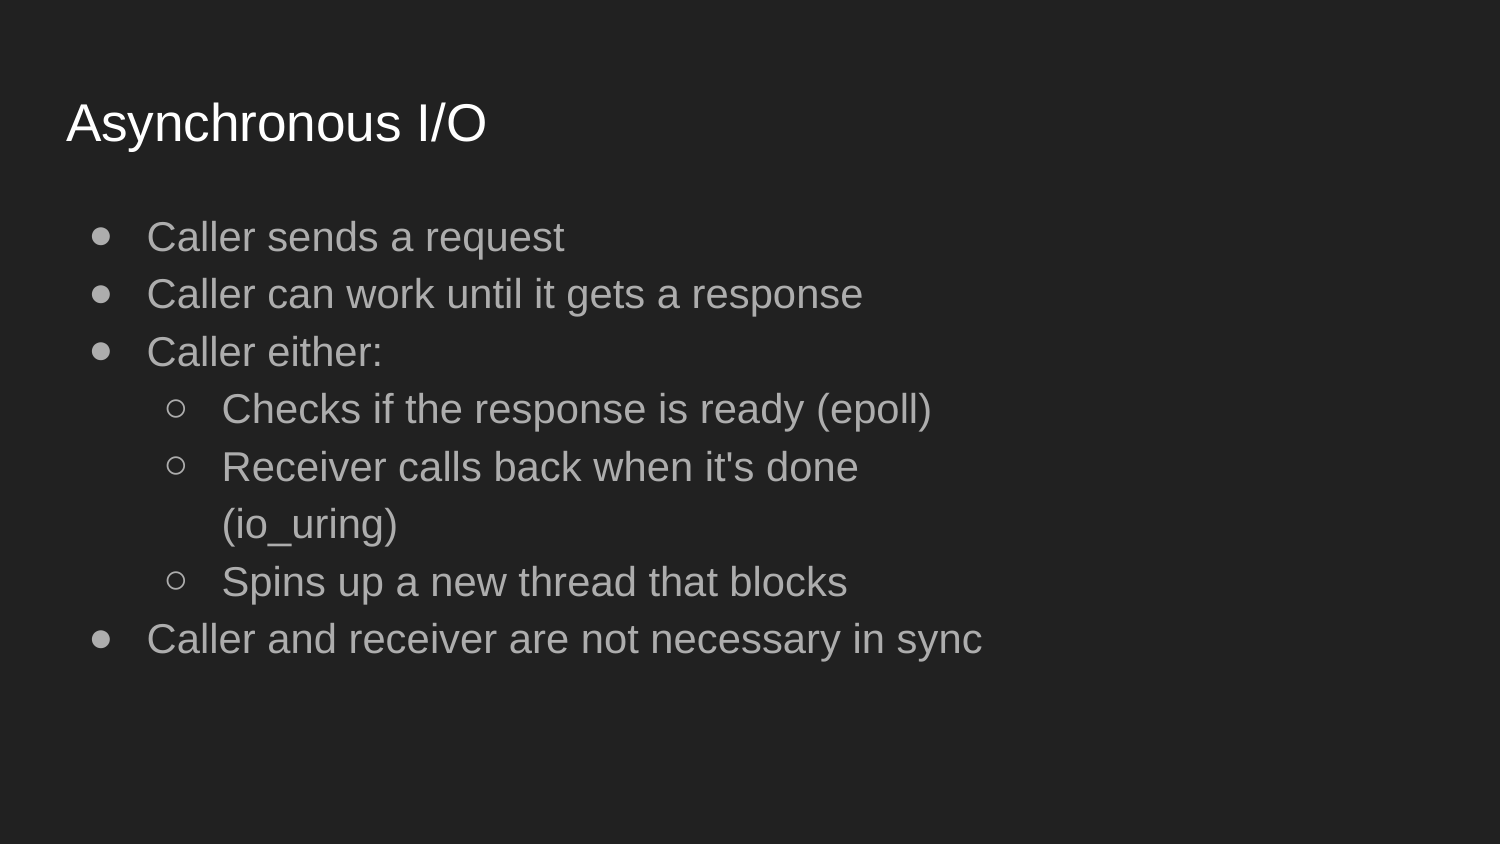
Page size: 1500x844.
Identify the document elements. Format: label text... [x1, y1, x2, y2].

title Asynchronous I/O [51, 72, 1449, 167]
list Caller sends a request Caller can work until it gets a response Caller either: Checks if the response is ready (epoll) Receiver calls back when it's done (io_uring) Spins up a new thread that blocks Caller and receiver are not necessary in sync [56, 186, 1005, 732]
